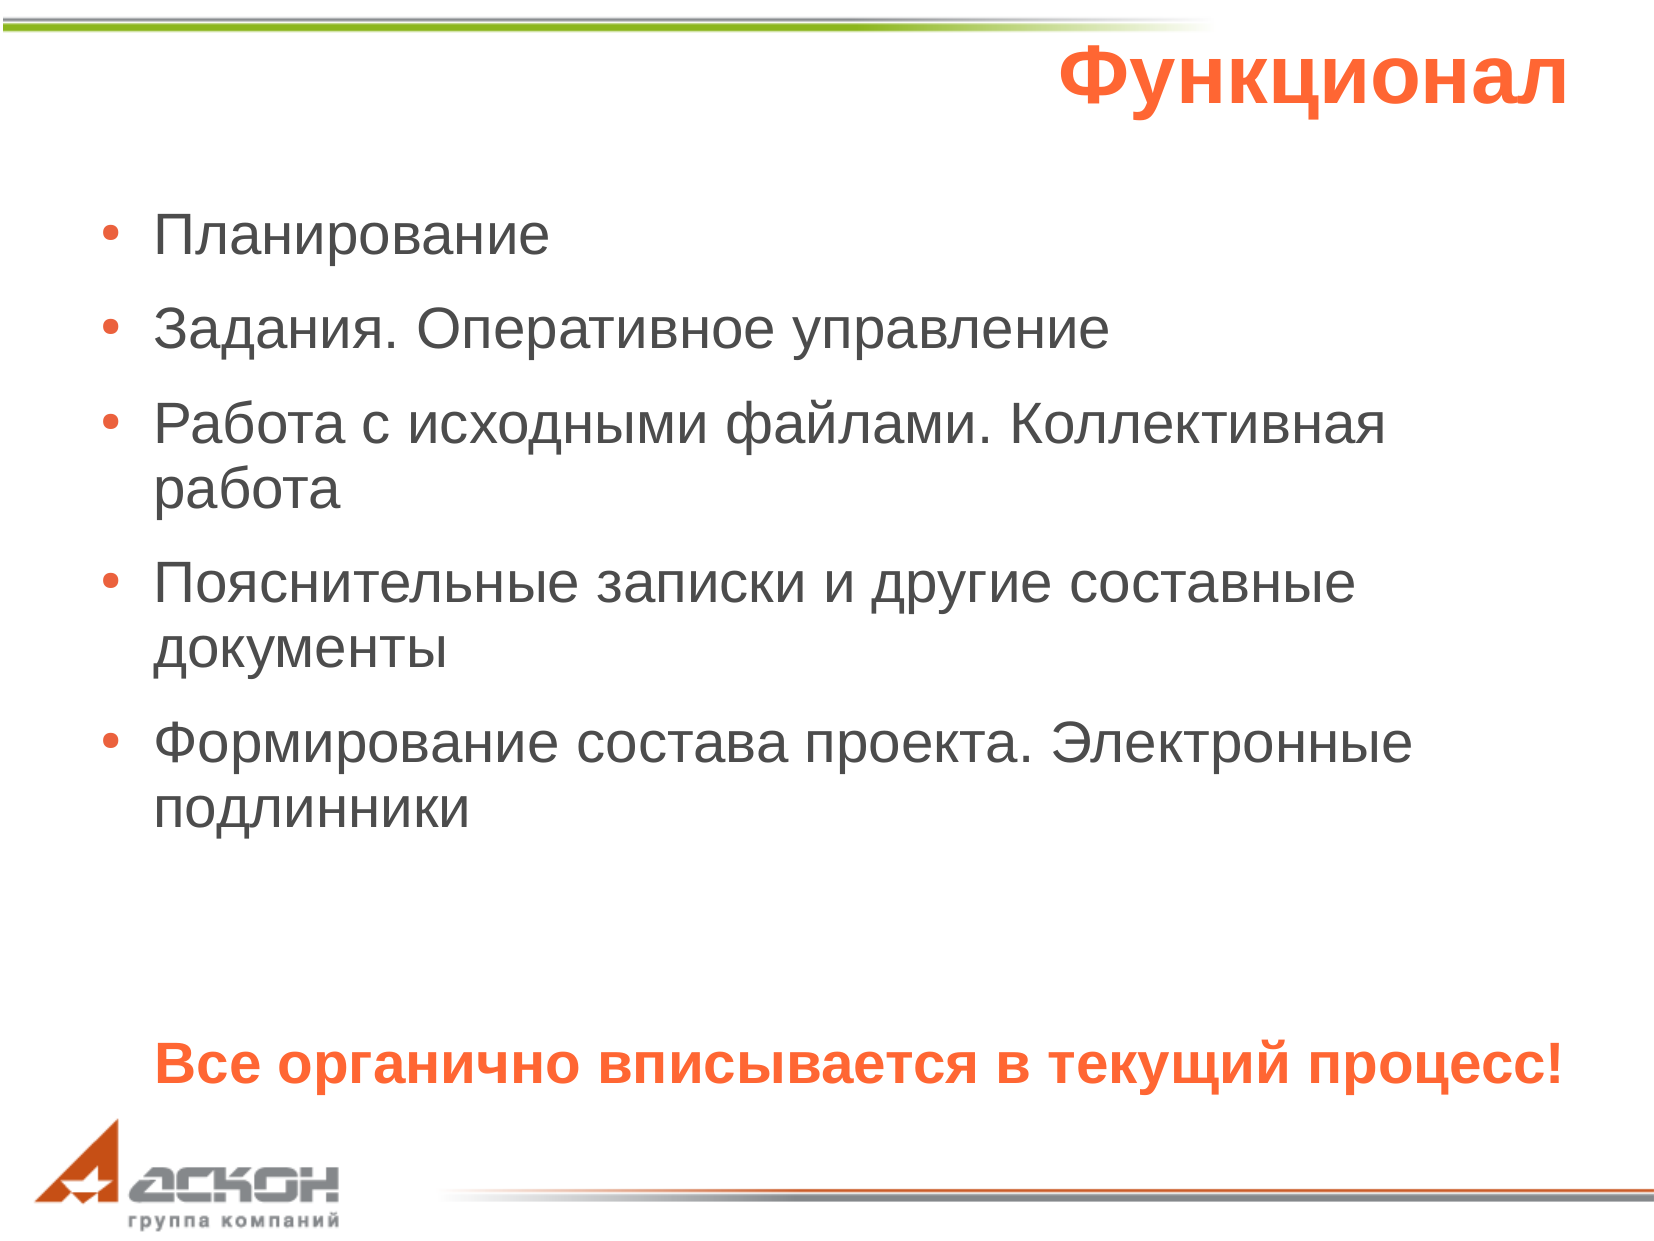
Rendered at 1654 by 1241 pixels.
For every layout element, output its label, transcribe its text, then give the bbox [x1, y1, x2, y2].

title Функционал [82, 28, 1571, 122]
list Планирование Задания. Оперативное управление Работа с исходными файлами. Коллективная работа Пояснительные записки и другие составные документы Формирование состава проекта. Электронные подлинники [82, 201, 1571, 916]
title Все органично вписывается в текущий процесс! [116, 1021, 1605, 1105]
picture [3, 0, 1654, 1241]
